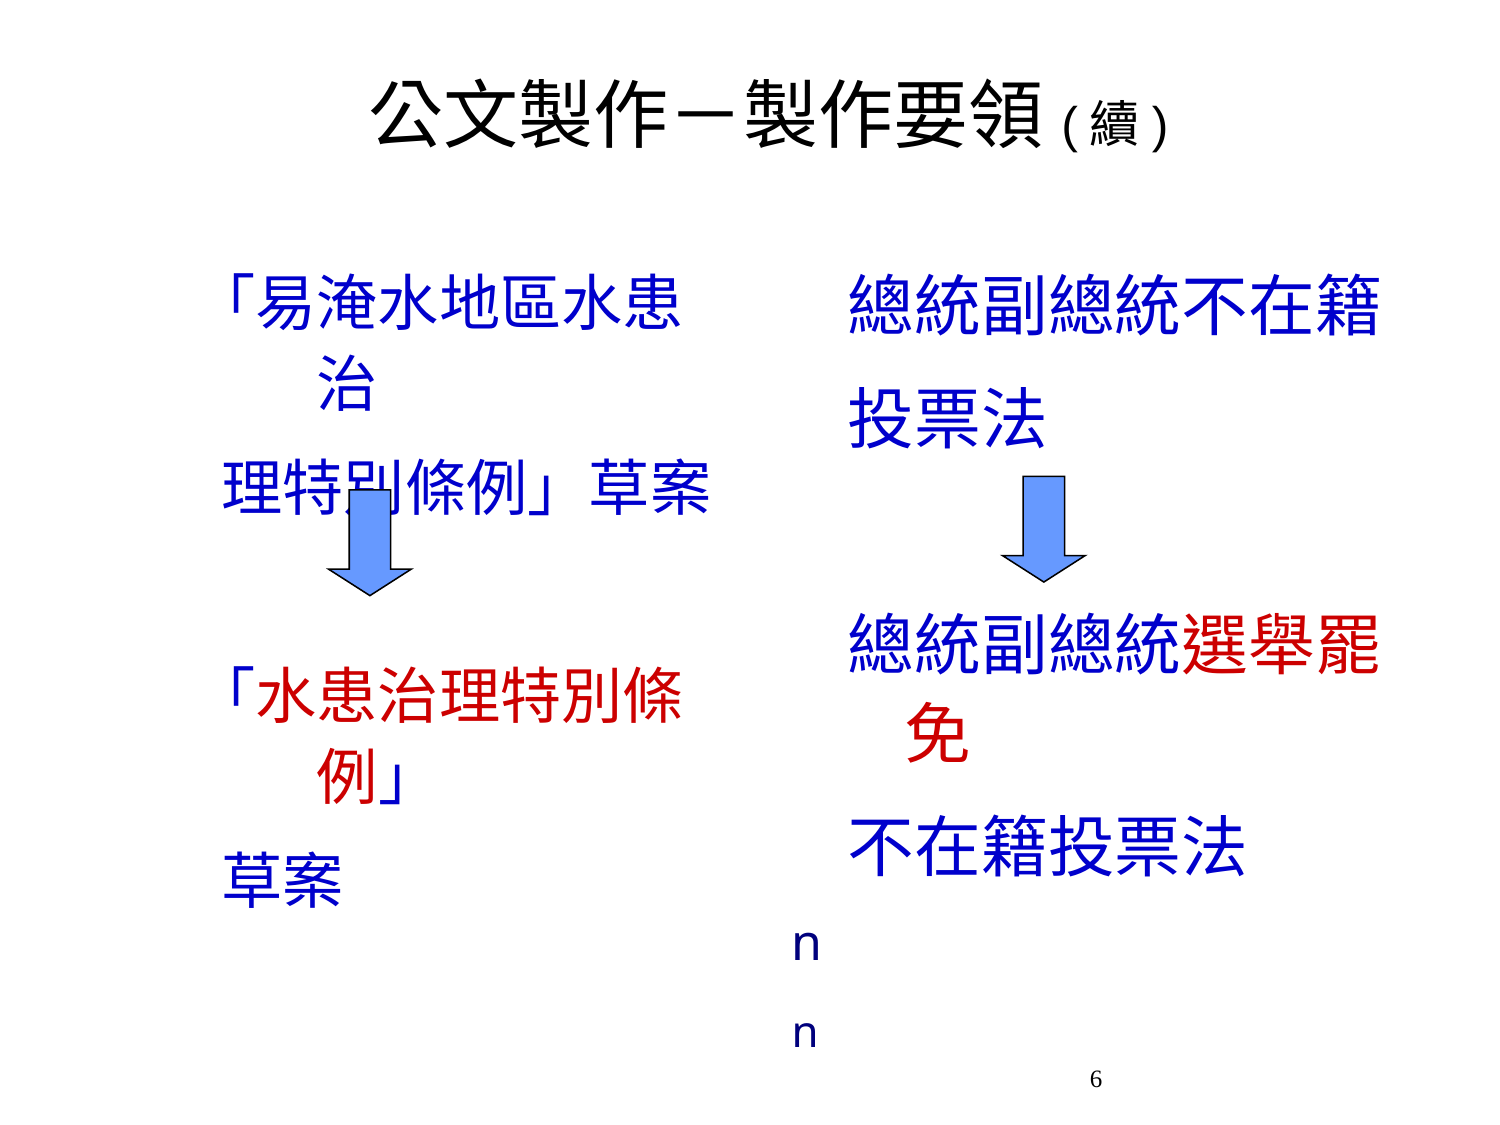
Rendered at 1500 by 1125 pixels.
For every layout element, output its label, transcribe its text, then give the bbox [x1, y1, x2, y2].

text_box [1074, 1025, 1426, 1101]
text_box [1002, 476, 1086, 583]
text_box [328, 489, 412, 596]
list 「易淹水地區水患治 理特別條例」草案 「水患治理特別條例」 草案 [56, 249, 759, 925]
title 公文製作－製作要領(續) [171, 0, 1366, 225]
list 總統副總統不在籍 投票法 總統副總統選舉罷免 不在籍投票法 [776, 248, 1425, 924]
